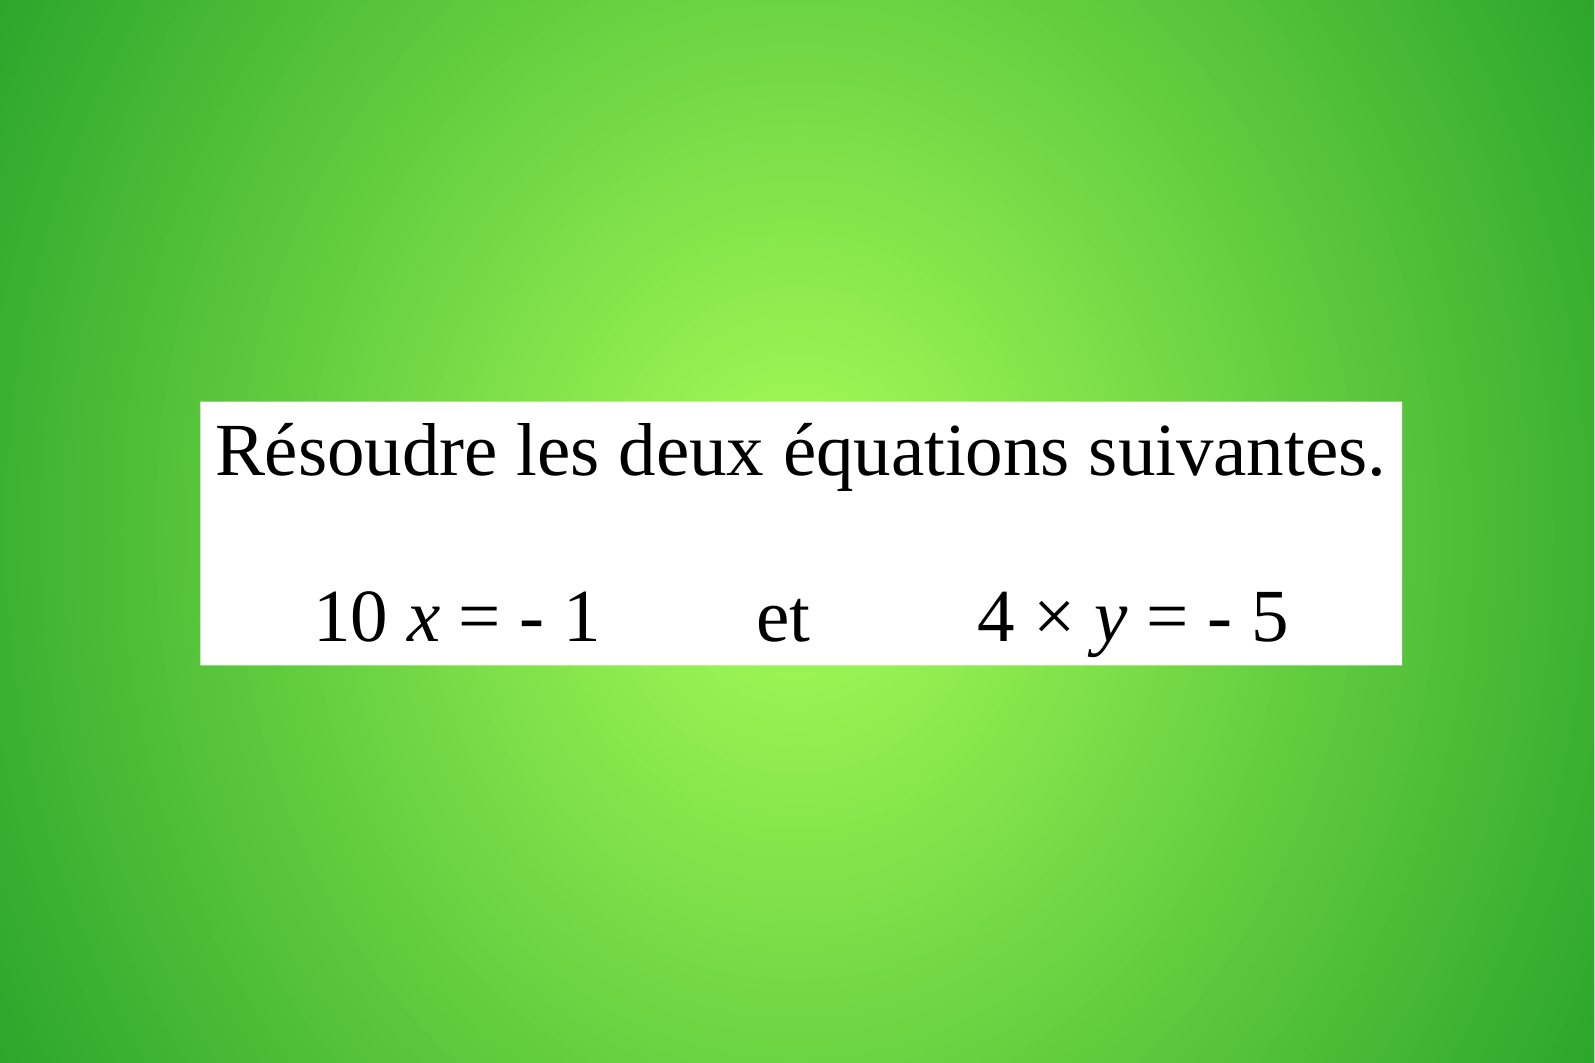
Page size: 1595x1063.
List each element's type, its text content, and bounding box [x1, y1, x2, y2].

picture [0, 0, 1595, 1063]
text_box Résoudre les deux équations suivantes. 10 x = - 1 et 4 × y = - 5 [200, 401, 1403, 666]
